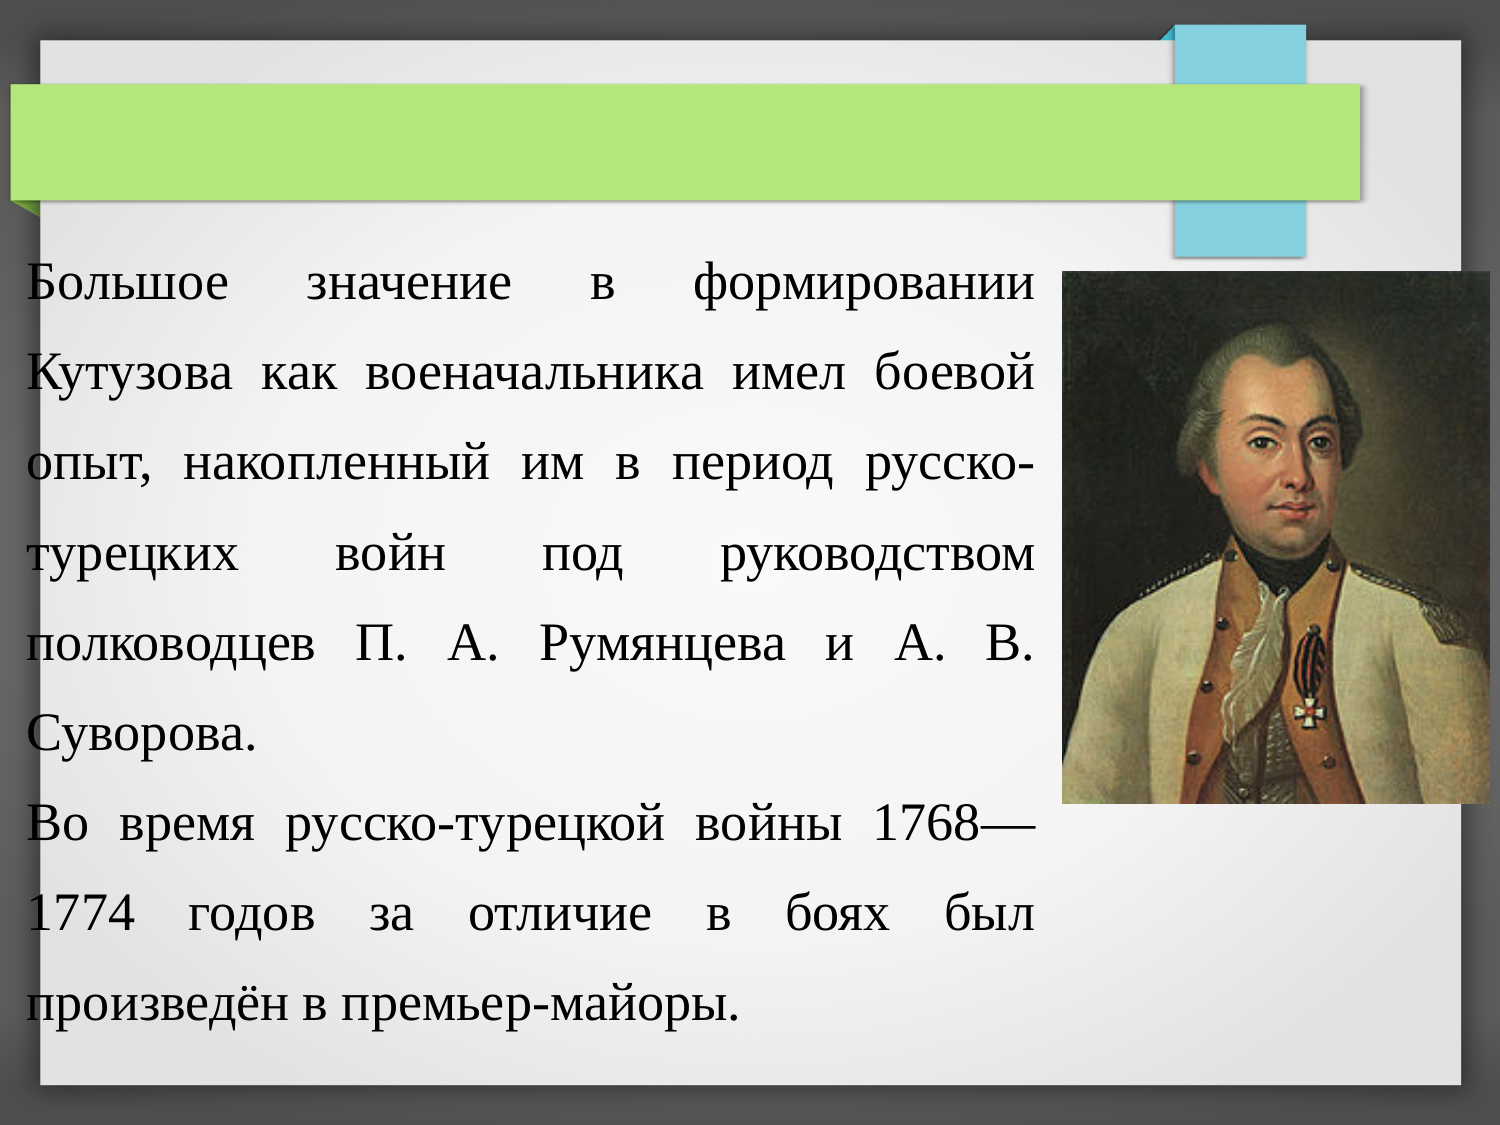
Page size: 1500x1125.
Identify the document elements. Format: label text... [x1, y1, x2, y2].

picture [0, 0, 1500, 1125]
text_box Большое значение в формировании Кутузова как военачальника имел боевой опыт, накопленный им в период русско-турецких войн под руководством полководцев П. А. Румянцева и А. В. Суворова. Во время русско-турецкой войны 1768—1774 годов за отличие в боях был произведён в премьер-майоры. [11, 214, 1052, 1125]
